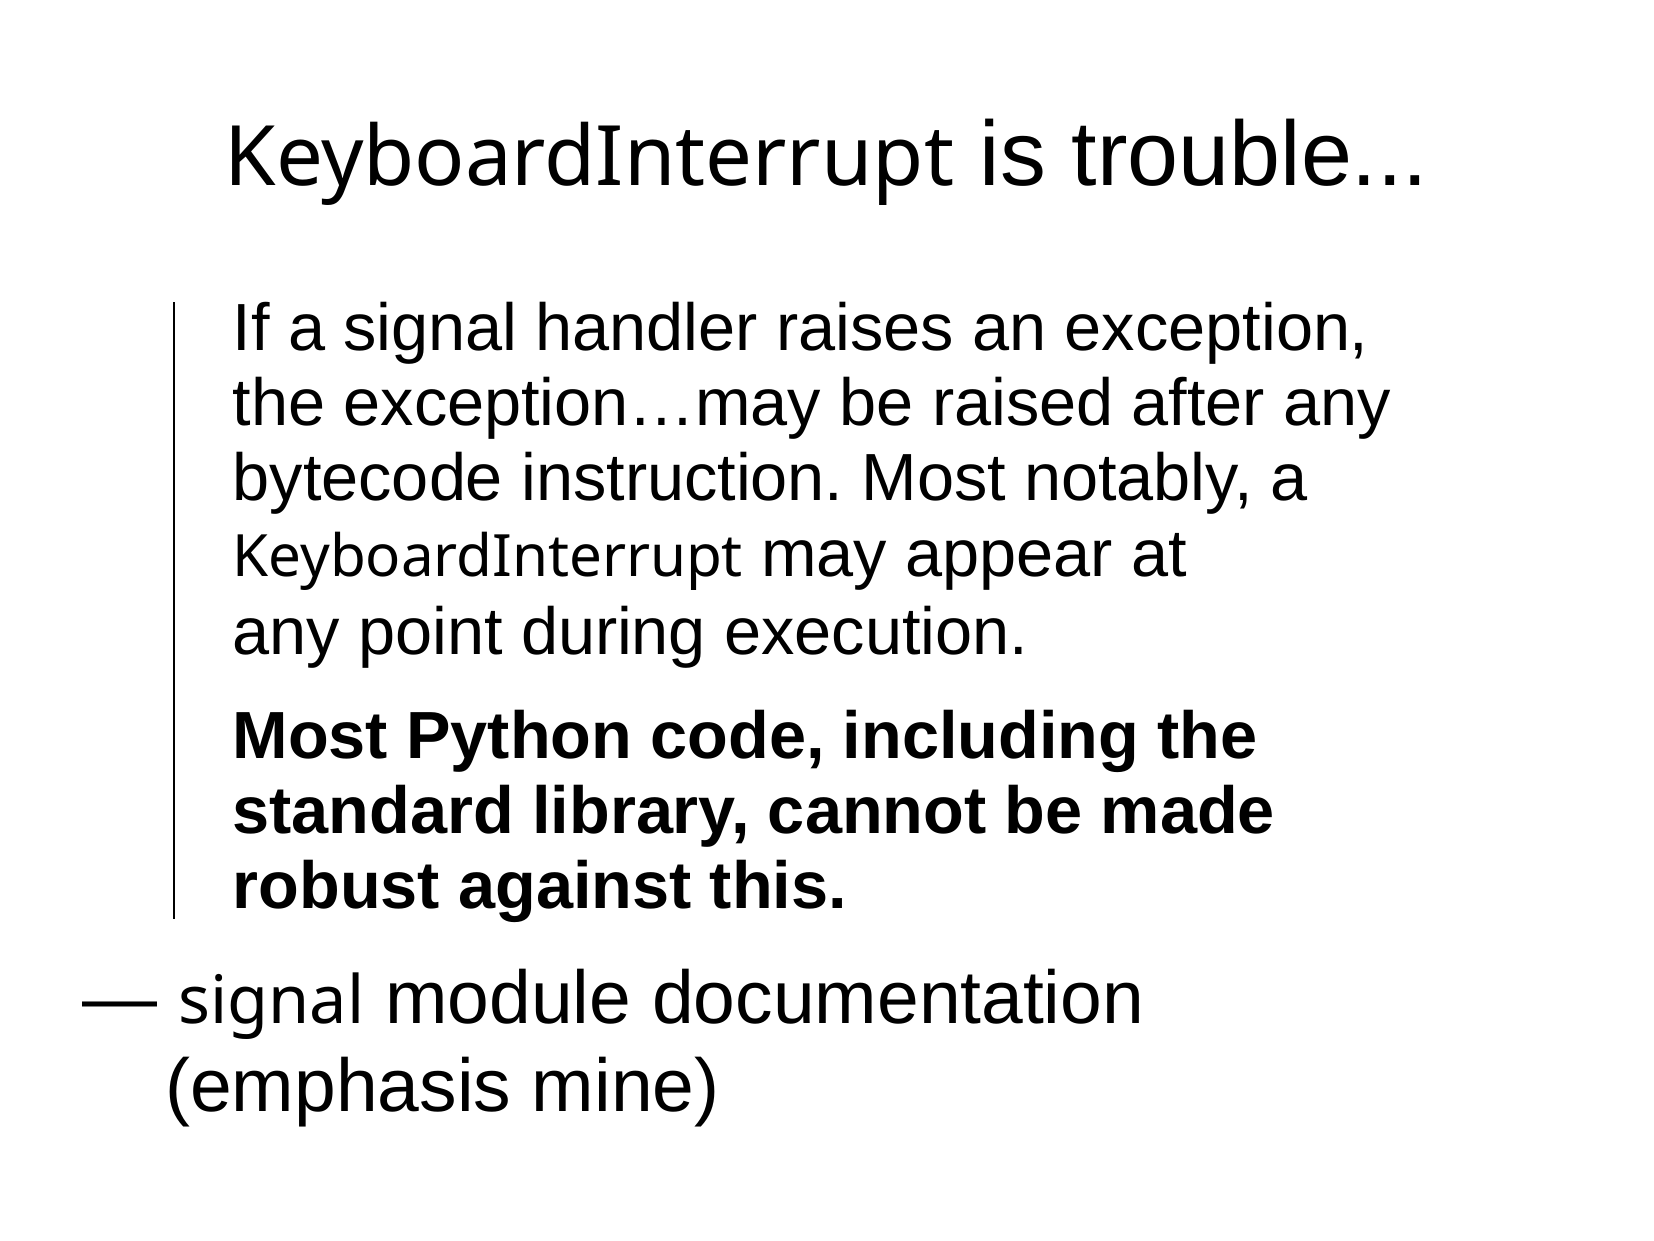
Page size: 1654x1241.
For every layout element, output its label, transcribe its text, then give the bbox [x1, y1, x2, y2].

list If a signal handler raises an exception, the exception…may be raised after any bytecode instruction. Most notably, a KeyboardInterrupt may appear at any point during execution. Most Python code, including the standard library, cannot be made robust against this. — signal module documentation (emphasis mine) [82, 290, 1571, 1201]
title KeyboardInterrupt is trouble... [82, 49, 1571, 257]
